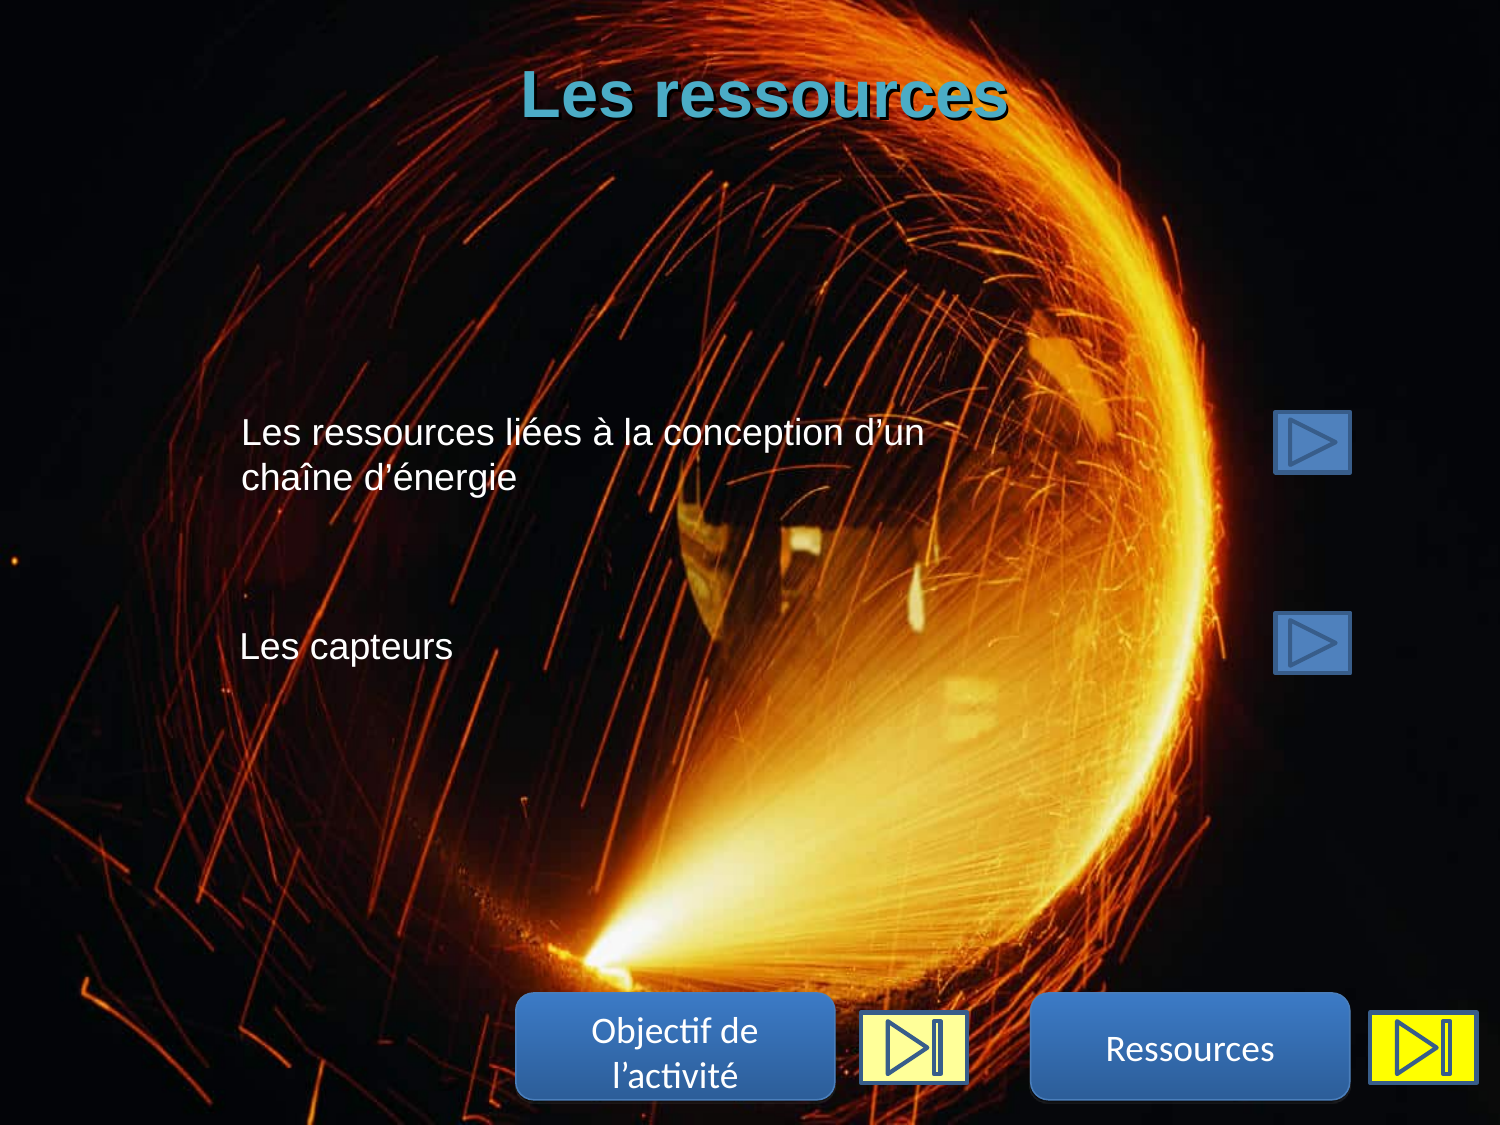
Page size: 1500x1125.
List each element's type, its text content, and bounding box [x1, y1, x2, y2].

text_box [1370, 1012, 1477, 1083]
text_box Les ressources liées à la conception d’un chaîne d’énergie [225, 400, 1006, 507]
text_box [860, 1012, 968, 1083]
text_box Objectif de l’activité [515, 992, 835, 1100]
text_box [1275, 612, 1351, 674]
text_box Ressources [1030, 992, 1350, 1100]
text_box Les capteurs [224, 614, 1004, 721]
text_box [1275, 411, 1351, 473]
text_box Les ressources [506, 43, 1024, 138]
picture [0, 0, 1500, 1125]
